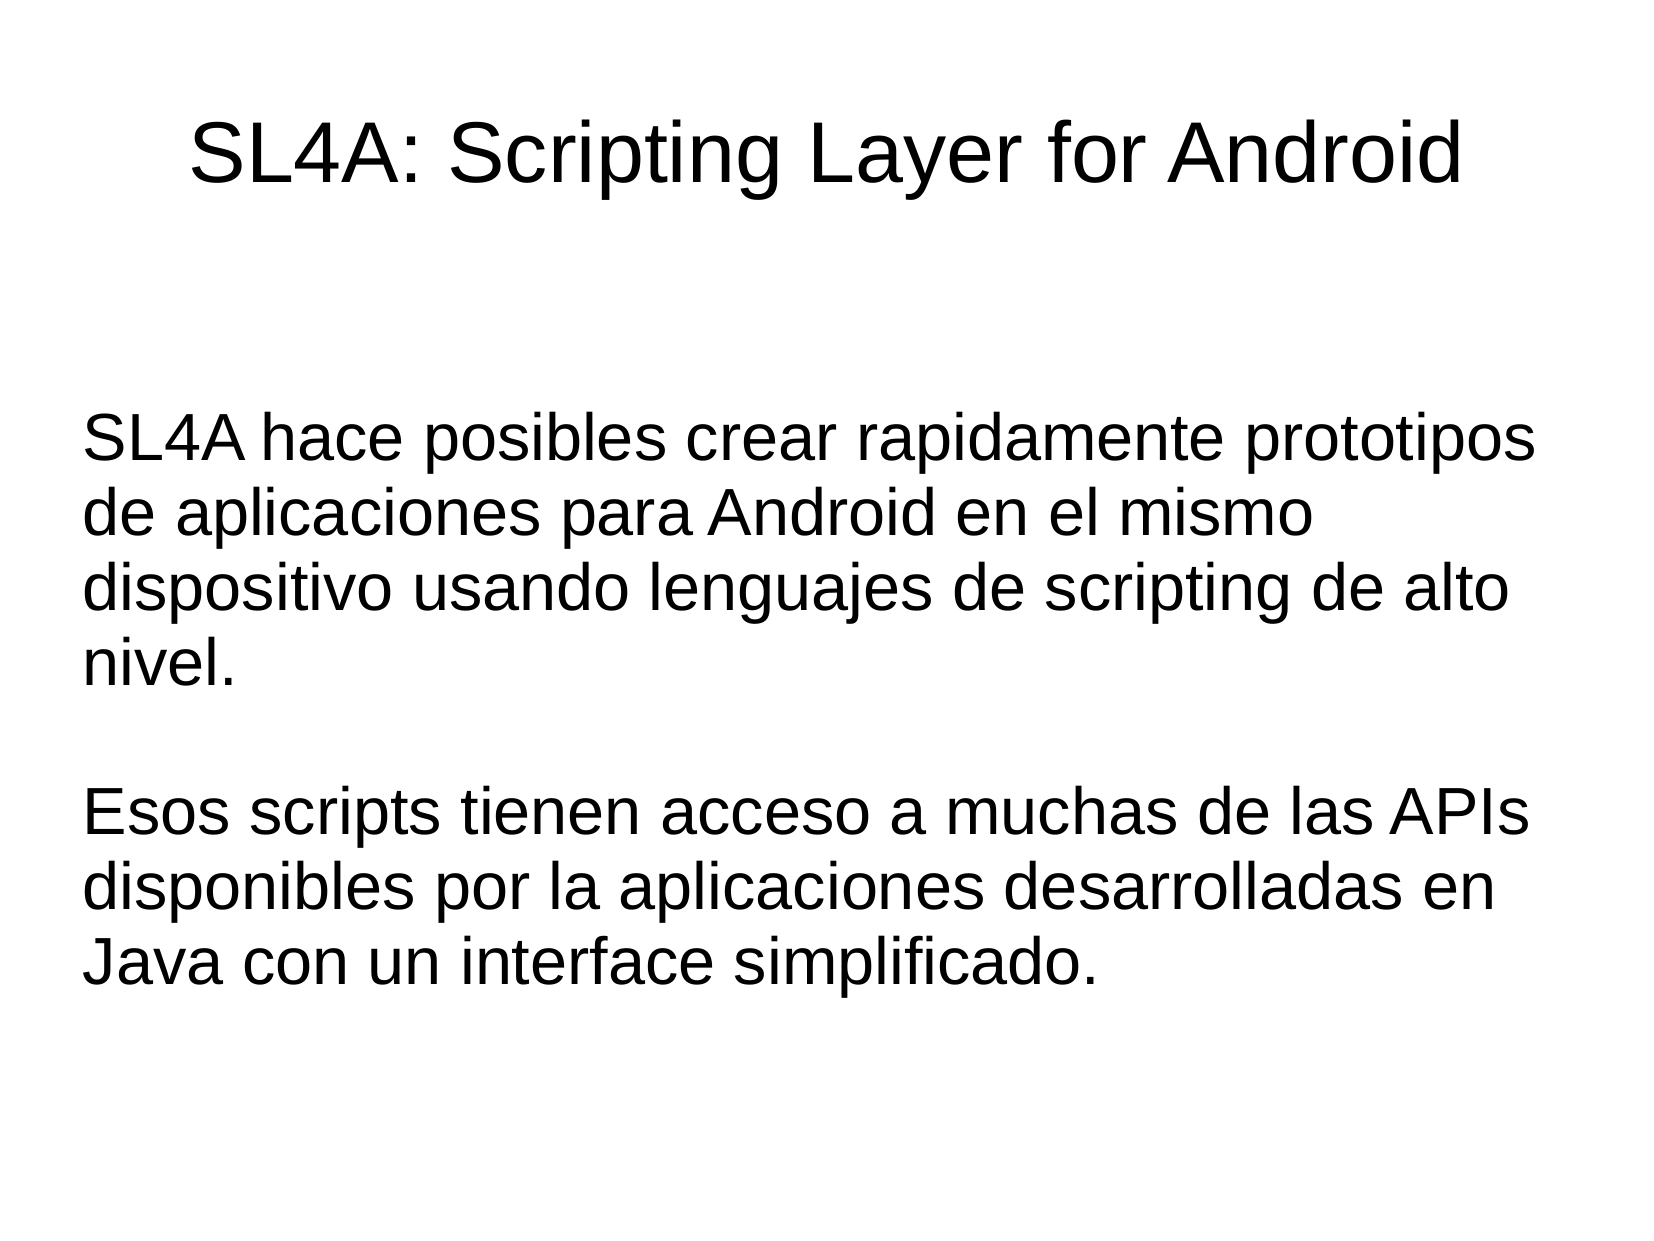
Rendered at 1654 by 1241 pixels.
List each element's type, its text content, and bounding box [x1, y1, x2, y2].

title SL4A: Scripting Layer for Android [82, 49, 1571, 257]
subtitle SL4A hace posibles crear rapidamente prototipos de aplicaciones para Android en el mismo dispositivo usando lenguajes de scripting de alto nivel. Esos scripts tienen acceso a muchas de las APIs disponibles por la aplicaciones desarrolladas en Java con un interface simplificado. [82, 290, 1571, 1109]
